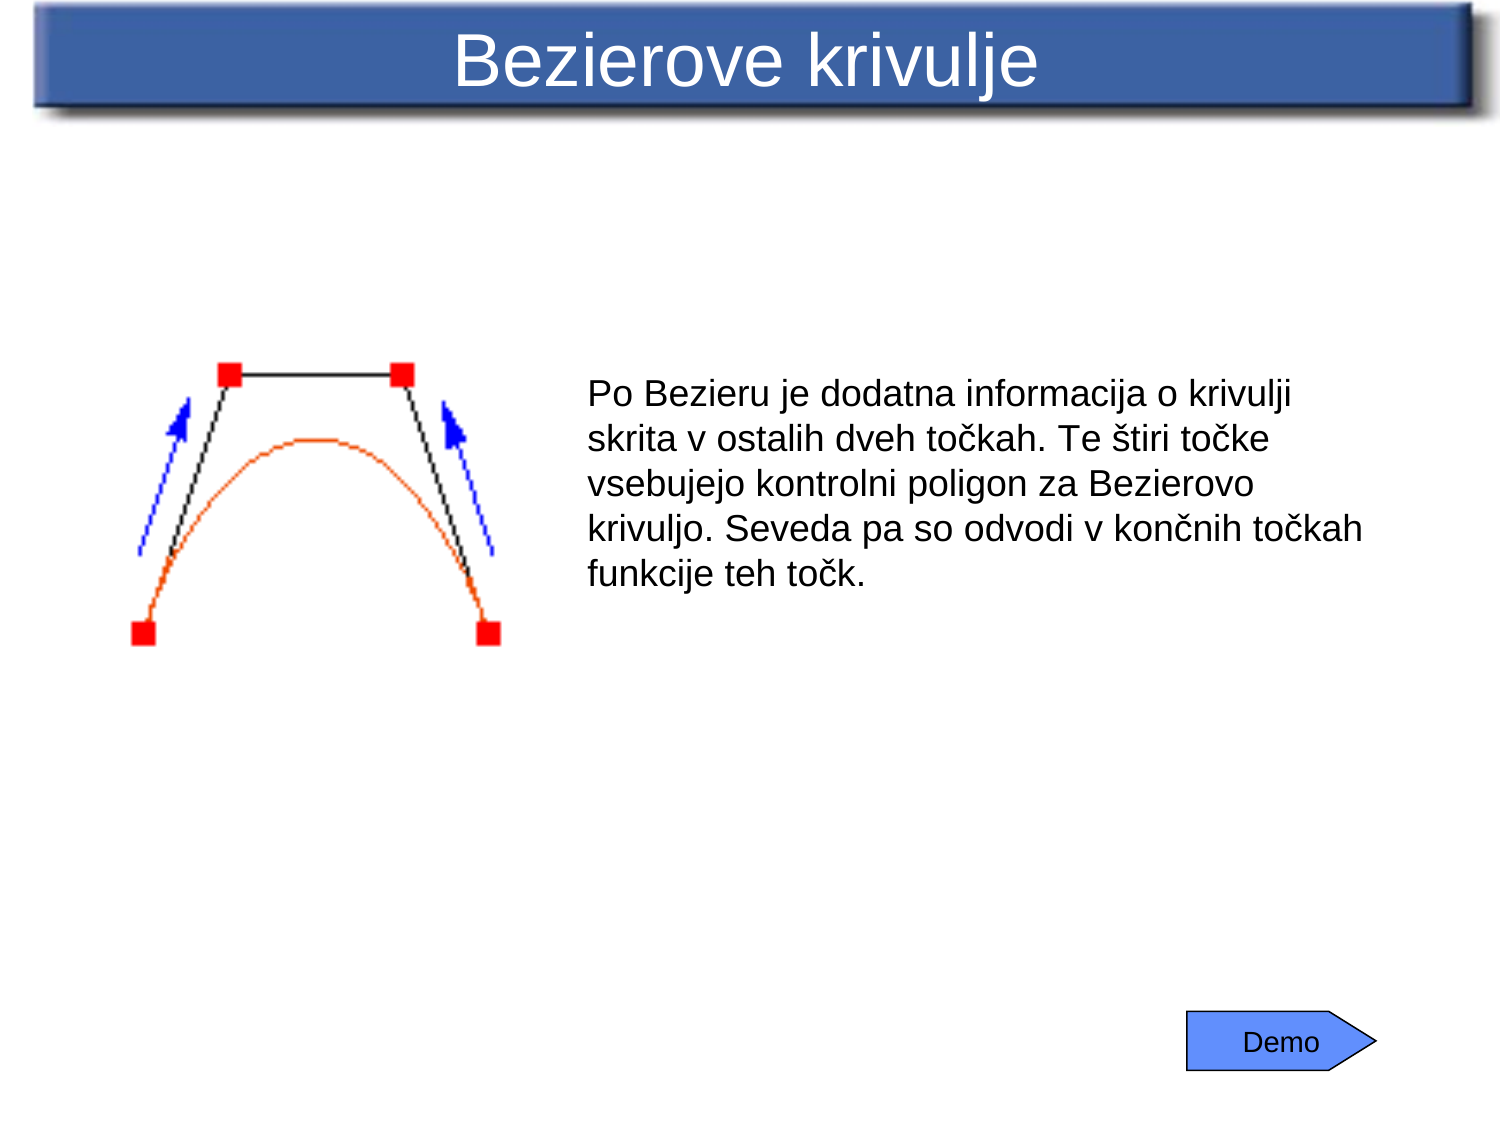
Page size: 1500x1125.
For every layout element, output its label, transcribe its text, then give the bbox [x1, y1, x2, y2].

picture [32, 0, 1500, 127]
title Bezierove krivulje [0, 0, 1493, 114]
picture [112, 302, 526, 716]
text_box Po Bezieru je dodatna informacija o krivulji skrita v ostalih dveh točkah. Te štiri točke vsebujejo kontrolni poligon za Bezierovo krivuljo. Seveda pa so odvodi v končnih točkah funkcije teh točk. [572, 361, 1389, 603]
text_box Demo [1186, 1011, 1376, 1071]
